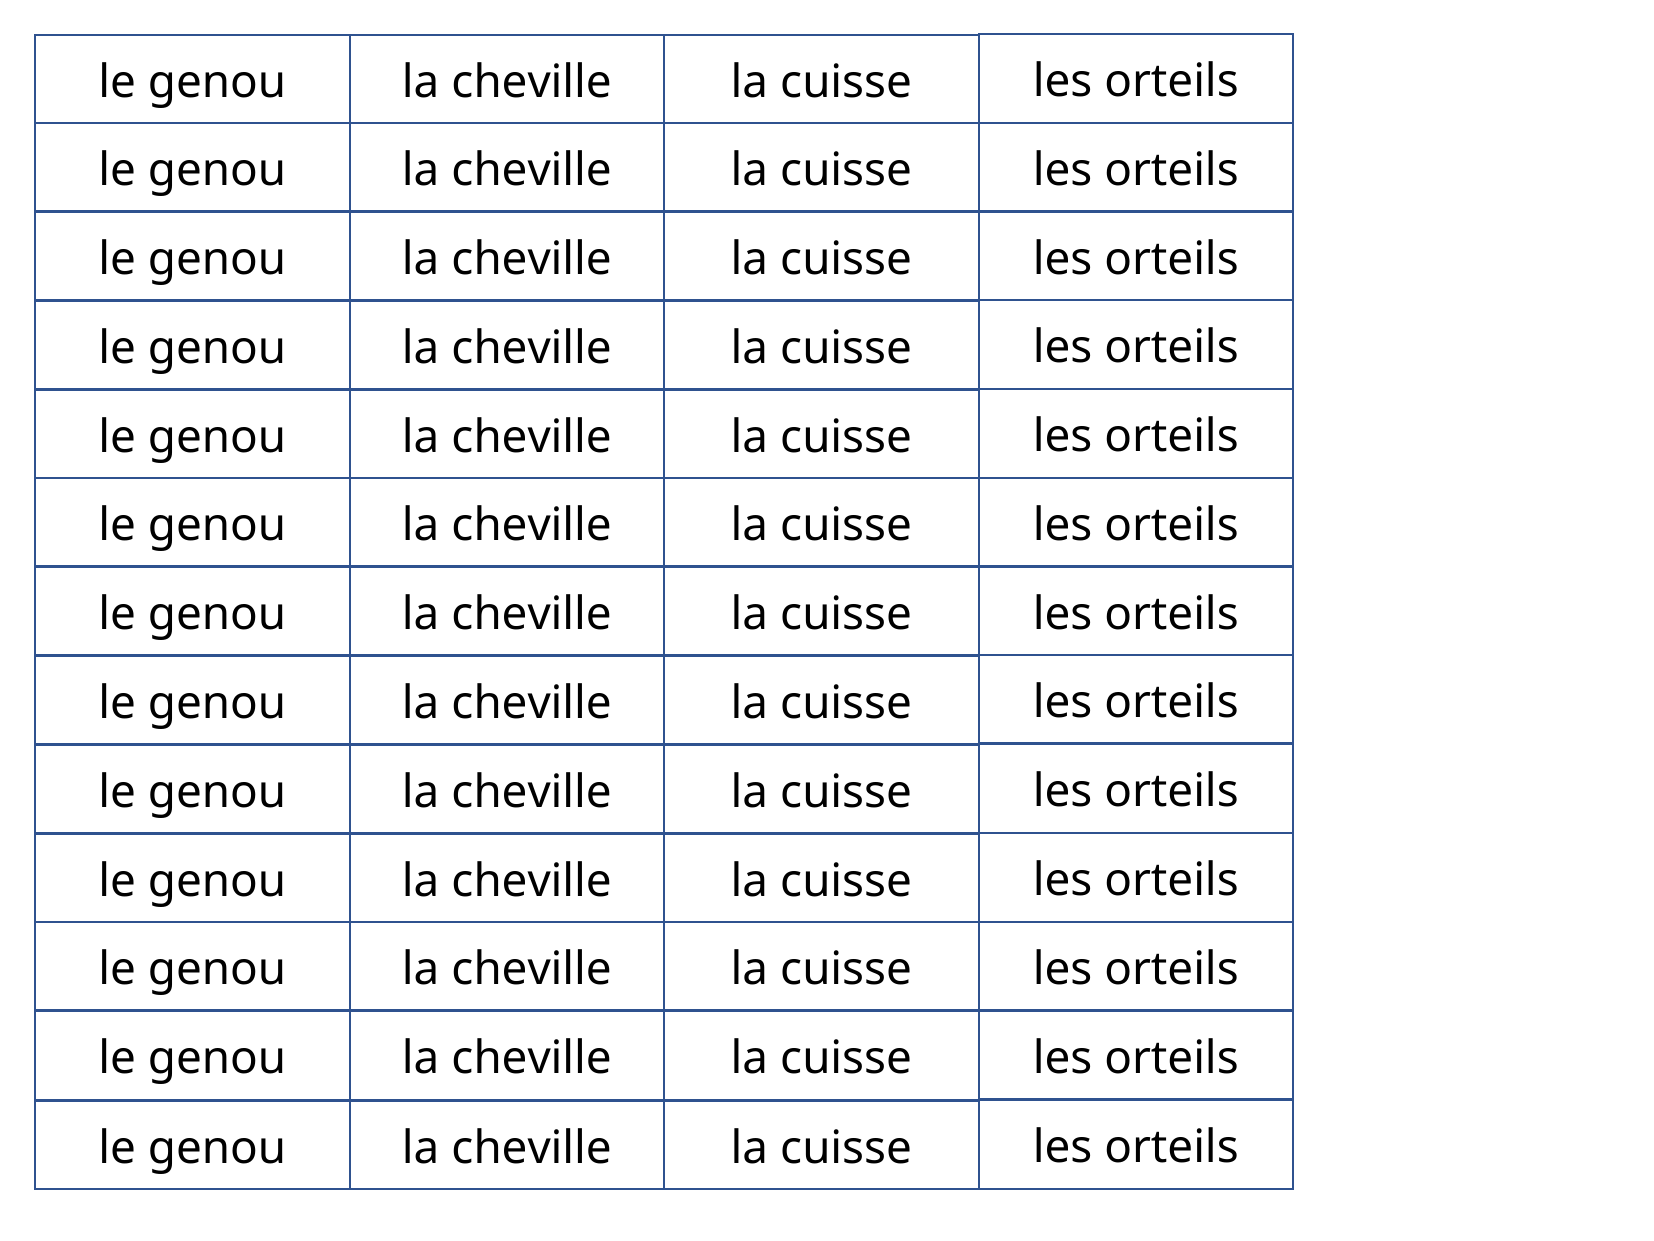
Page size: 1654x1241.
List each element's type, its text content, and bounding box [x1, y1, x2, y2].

text_box le genou [35, 123, 350, 211]
text_box la cuisse [664, 123, 979, 211]
text_box la cheville [350, 301, 664, 389]
text_box la cheville [350, 35, 664, 123]
text_box les orteils [979, 1011, 1293, 1099]
text_box la cheville [350, 1011, 664, 1100]
text_box les orteils [979, 1100, 1293, 1189]
text_box la cuisse [664, 478, 979, 566]
text_box les orteils [979, 34, 1293, 123]
text_box le genou [35, 922, 350, 1010]
text_box la cheville [350, 922, 664, 1010]
text_box le genou [35, 212, 350, 301]
text_box les orteils [979, 300, 1293, 389]
text_box les orteils [979, 922, 1293, 1010]
text_box la cheville [350, 1101, 664, 1189]
text_box la cuisse [664, 390, 979, 478]
text_box le genou [35, 301, 350, 389]
text_box le genou [35, 745, 350, 833]
text_box la cheville [350, 478, 664, 566]
text_box la cheville [350, 656, 664, 744]
text_box la cheville [350, 745, 664, 833]
text_box la cuisse [664, 567, 979, 656]
text_box la cuisse [664, 1101, 979, 1189]
text_box les orteils [979, 744, 1293, 833]
text_box la cuisse [664, 301, 979, 389]
text_box les orteils [979, 833, 1293, 922]
text_box le genou [35, 390, 350, 478]
text_box la cheville [350, 390, 664, 478]
text_box les orteils [979, 123, 1293, 211]
text_box la cheville [350, 567, 664, 656]
text_box le genou [35, 1101, 350, 1189]
text_box le genou [35, 656, 350, 744]
text_box la cheville [350, 834, 664, 922]
text_box les orteils [979, 478, 1293, 566]
text_box la cheville [350, 212, 664, 301]
text_box la cuisse [664, 834, 979, 922]
text_box la cuisse [664, 745, 979, 833]
text_box le genou [35, 478, 350, 566]
text_box les orteils [979, 567, 1293, 655]
text_box la cuisse [664, 212, 979, 301]
text_box la cuisse [664, 35, 979, 123]
text_box la cuisse [664, 1011, 979, 1100]
text_box les orteils [979, 389, 1293, 478]
text_box les orteils [979, 212, 1293, 300]
text_box les orteils [979, 655, 1293, 744]
text_box la cheville [350, 123, 664, 211]
text_box la cuisse [664, 922, 979, 1010]
text_box le genou [35, 35, 350, 123]
text_box la cuisse [664, 656, 979, 744]
text_box le genou [35, 567, 350, 656]
text_box le genou [35, 1011, 350, 1100]
text_box le genou [35, 834, 350, 922]
